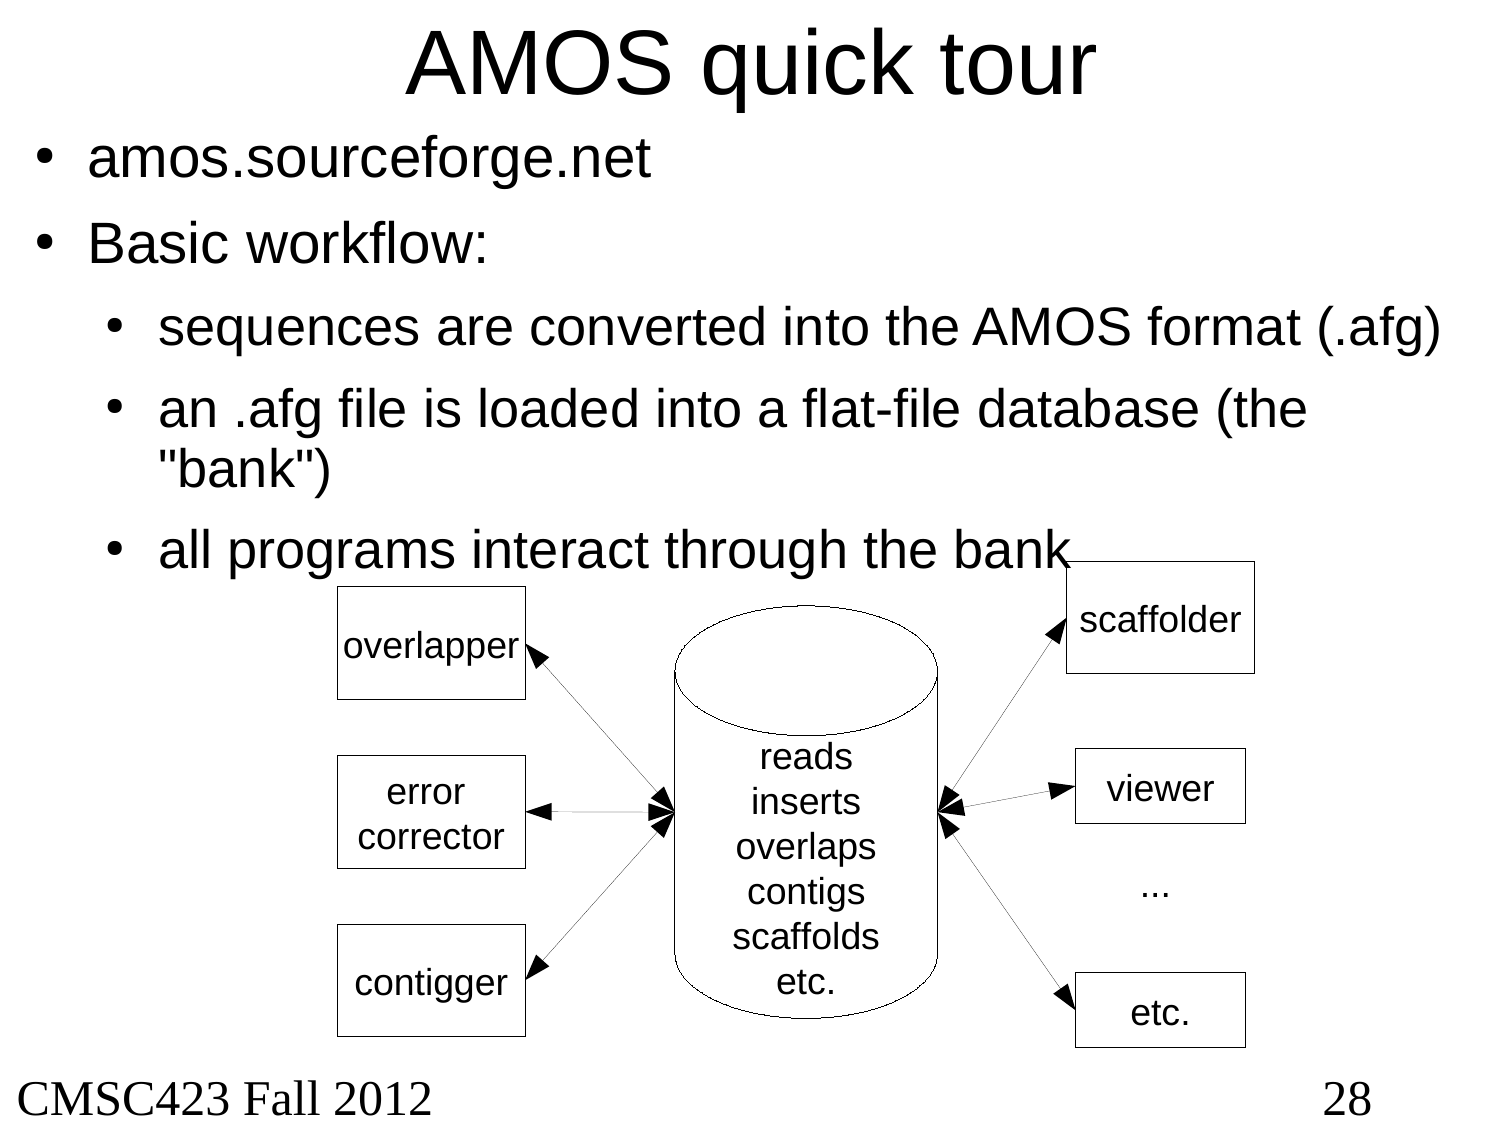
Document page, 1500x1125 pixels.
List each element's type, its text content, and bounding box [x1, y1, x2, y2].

list amos.sourceforge.net Basic workflow: sequences are converted into the AMOS format (.afg) an .afg file is loaded into a flat-file database (the "bank") all programs interact through the bank [16, 124, 1485, 1072]
text_box scaffolder [1066, 561, 1255, 674]
text_box etc. [1075, 972, 1246, 1048]
title AMOS quick tour [19, 9, 1485, 116]
text_box overlapper [337, 586, 526, 700]
text_box reads inserts overlaps contigs scaffolds etc. [674, 605, 938, 1019]
text_box error corrector [337, 755, 526, 869]
text_box viewer [1075, 748, 1246, 824]
text_box contigger [337, 924, 526, 1037]
text_box ... [1125, 853, 1186, 913]
